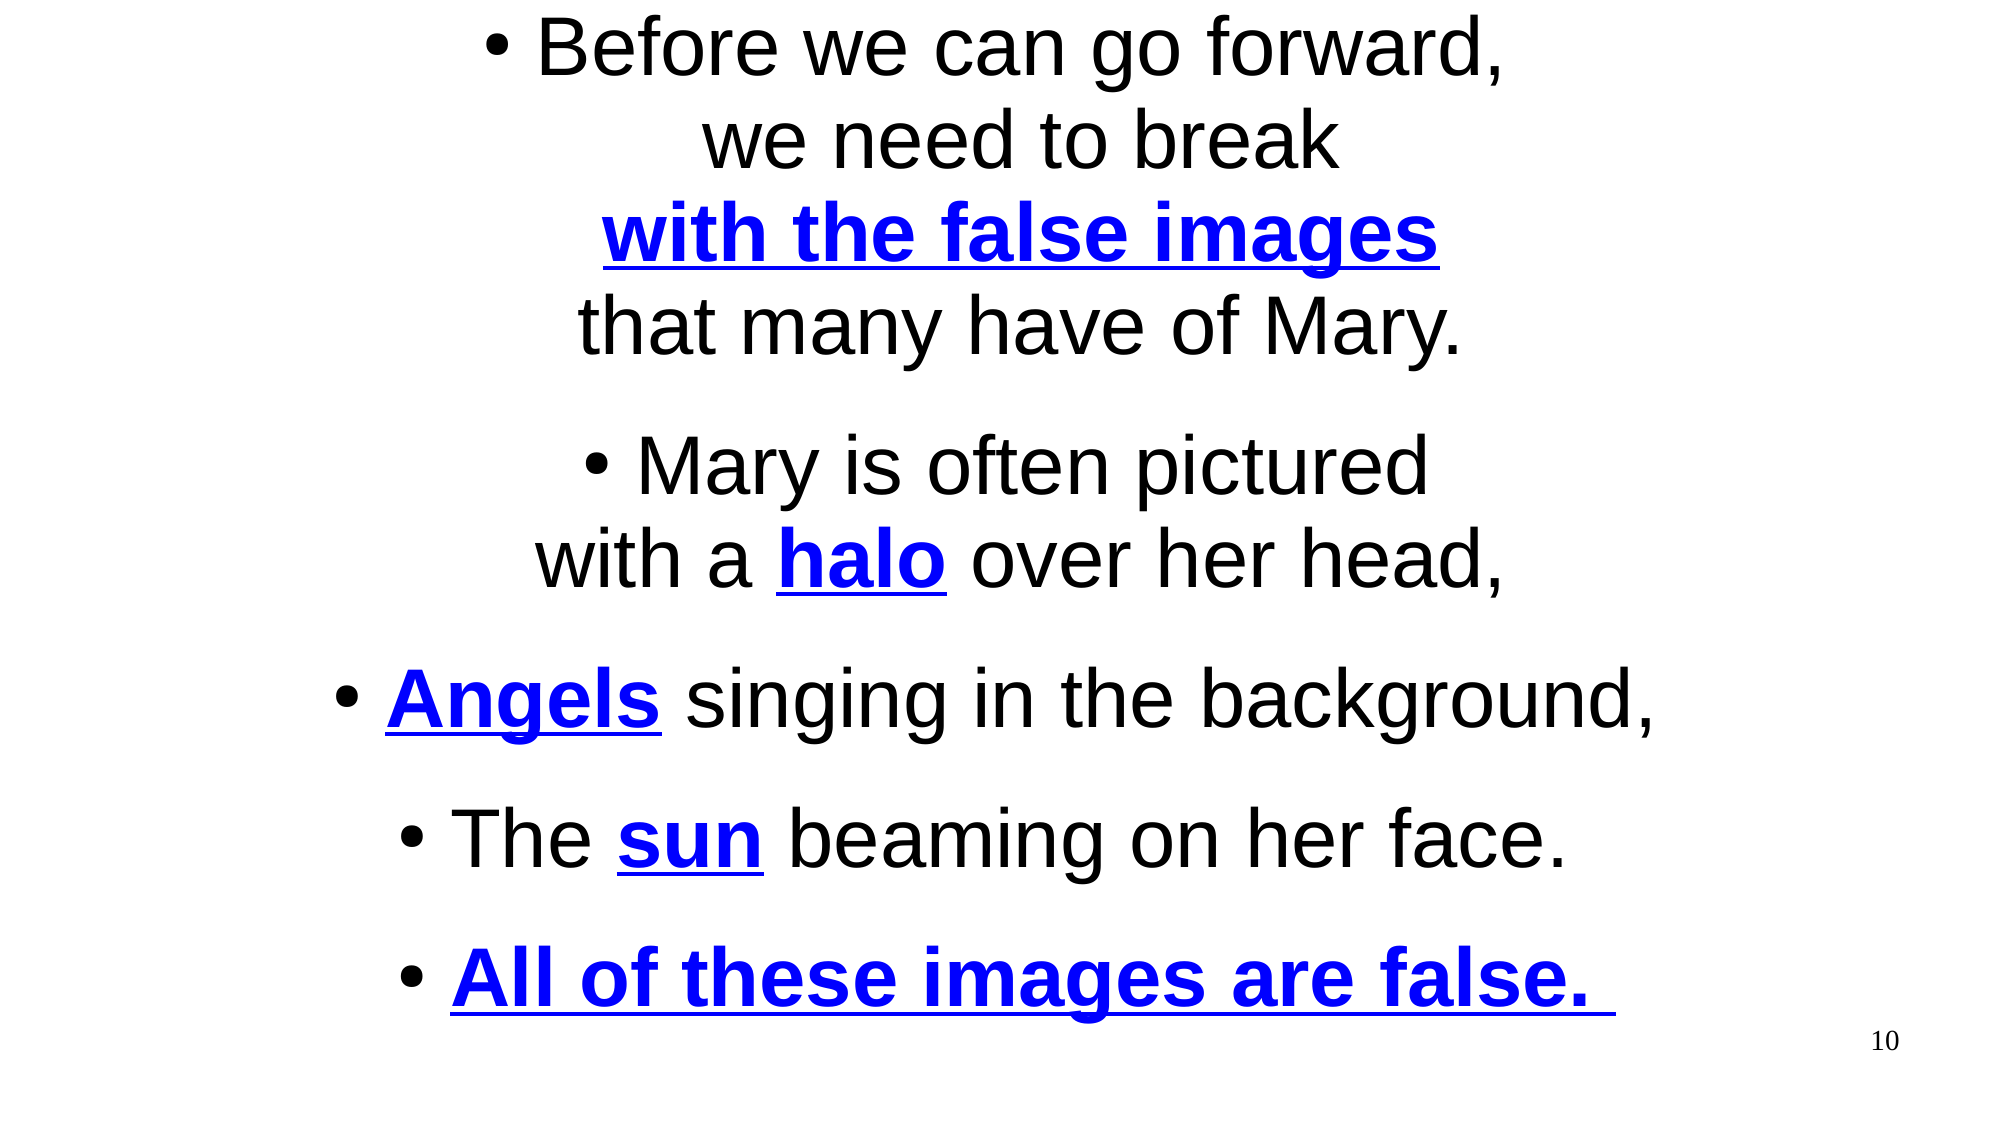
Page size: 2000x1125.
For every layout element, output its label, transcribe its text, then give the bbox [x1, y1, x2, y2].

list Before we can go forward, we need to break with the false images that many have of Mary. Mary is often pictured with a halo over her head, Angels singing in the background, The sun beaming on her face. All of these images are false. [0, 0, 1996, 1123]
